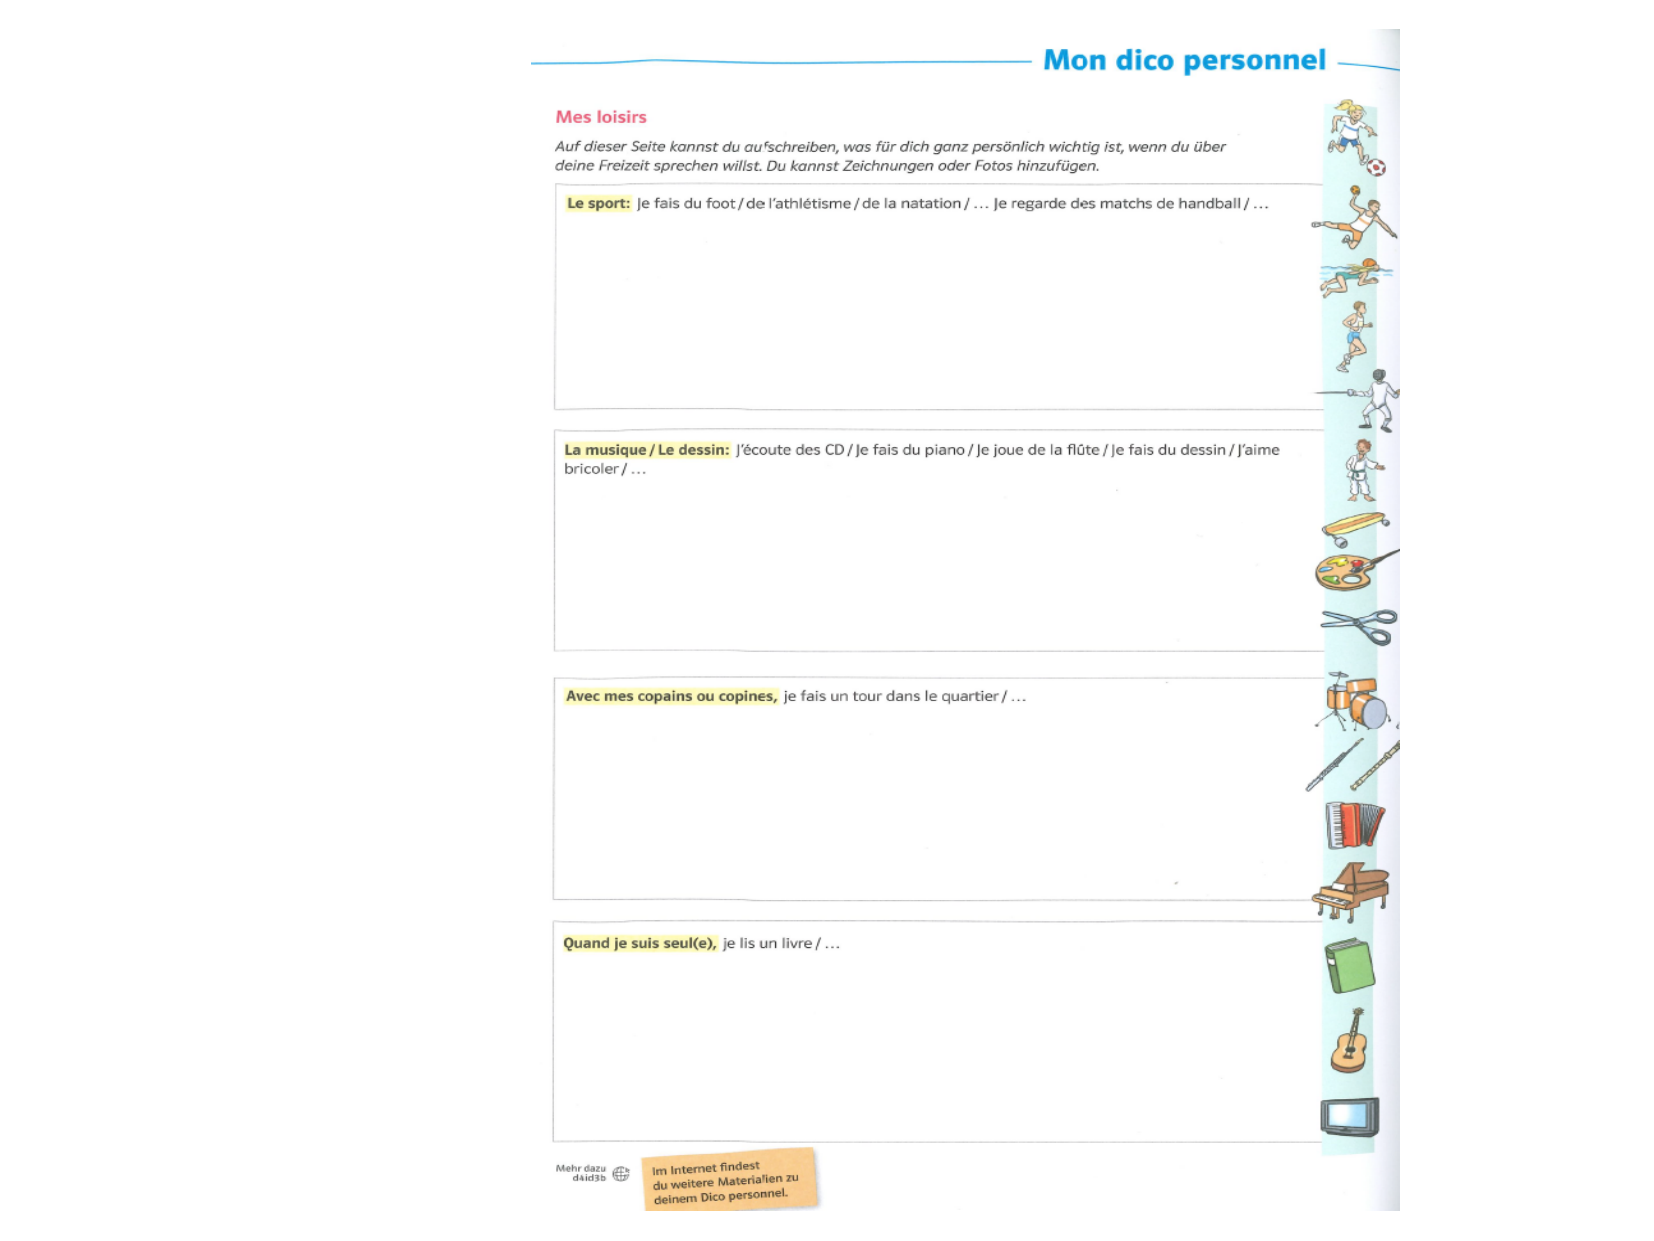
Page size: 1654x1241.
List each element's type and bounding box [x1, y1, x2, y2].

picture [531, 29, 1400, 1211]
